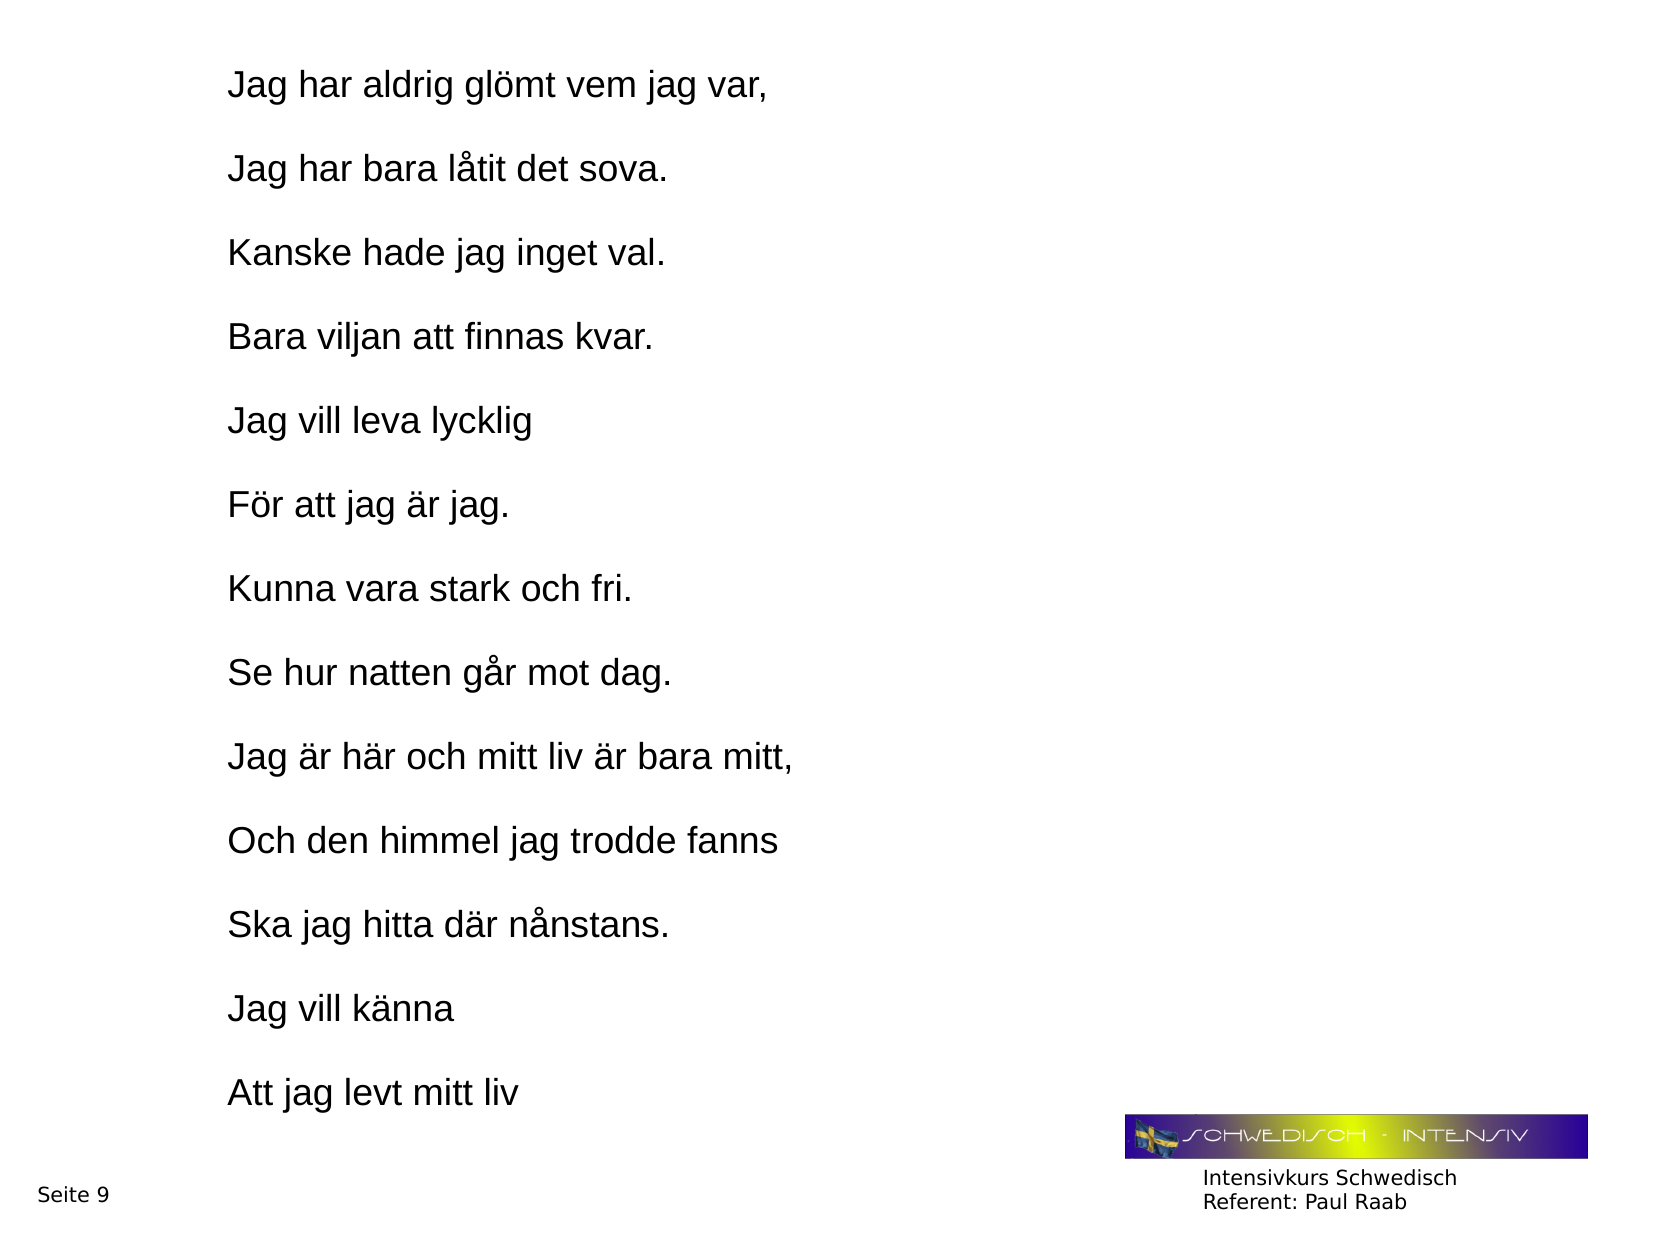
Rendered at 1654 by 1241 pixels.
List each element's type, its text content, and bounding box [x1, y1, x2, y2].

picture [1125, 1114, 1588, 1159]
text_box Jag har aldrig glömt vem jag var, Jag har bara låtit det sova. Kanske hade jag inget val. Bara viljan att finnas kvar. Jag vill leva lycklig För att jag är jag. Kunna vara stark och fri. Se hur natten går mot dag. Jag är här och mitt liv är bara mitt, Och den himmel jag trodde fanns Ska jag hitta där nånstans. Jag vill känna Att jag levt mitt liv [212, 56, 936, 1164]
